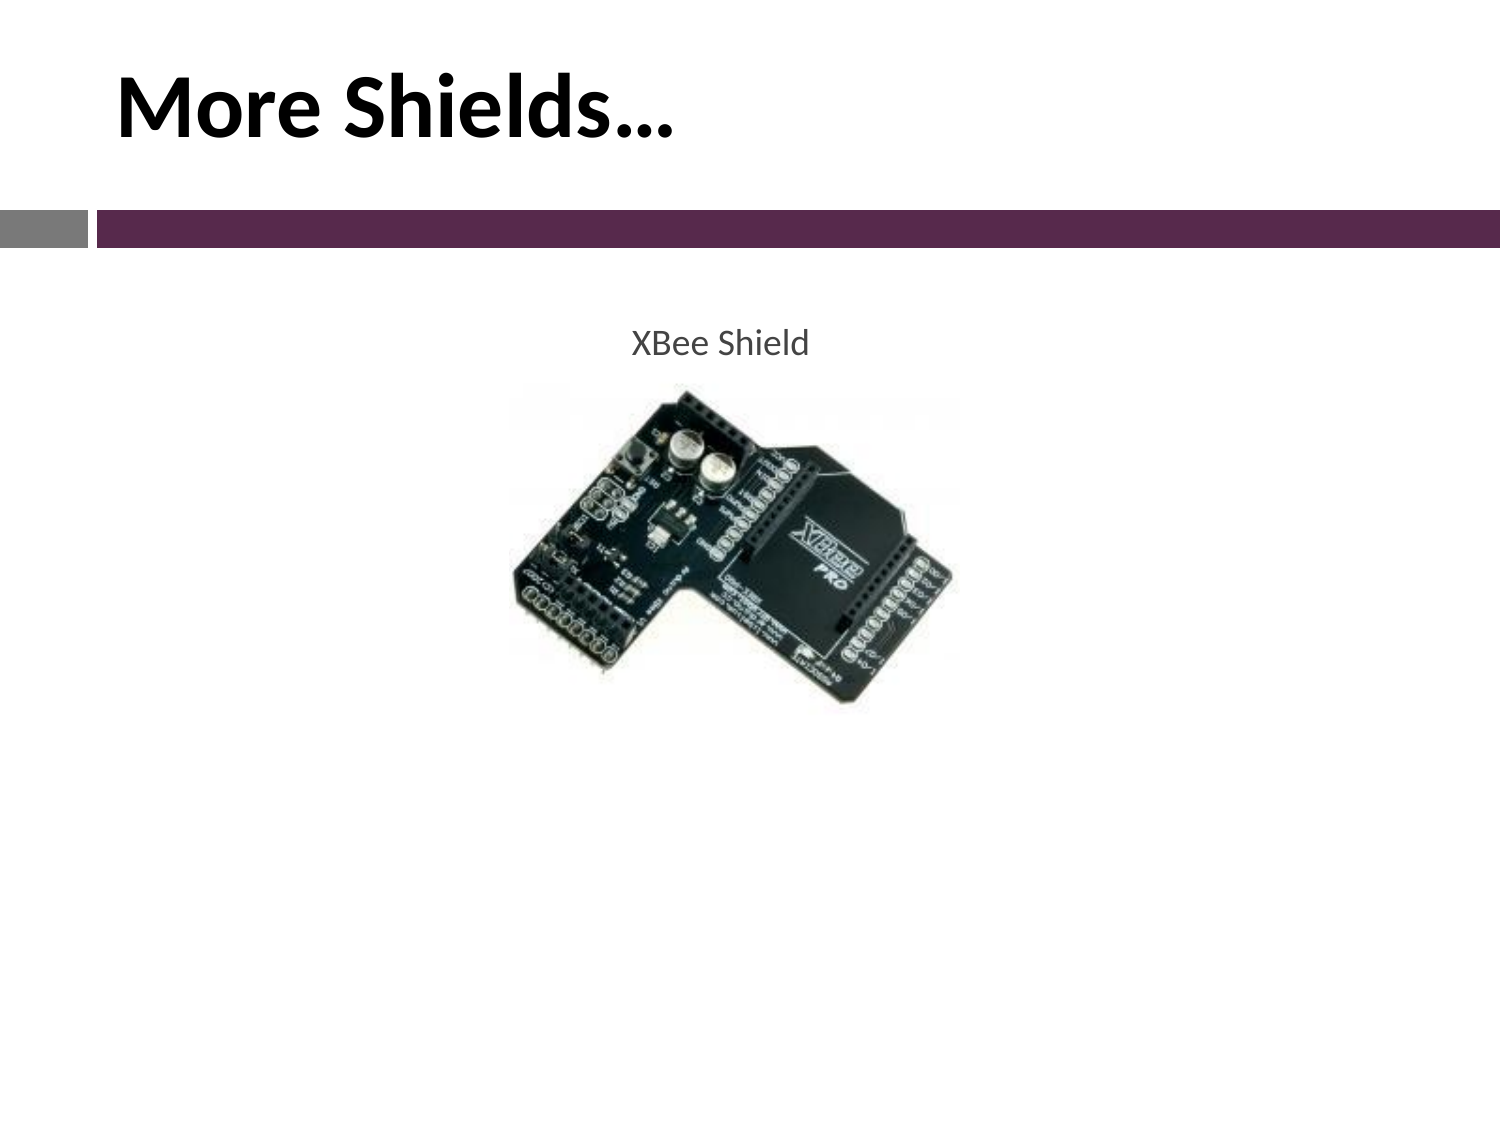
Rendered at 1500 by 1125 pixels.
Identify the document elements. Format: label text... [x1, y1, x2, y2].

title More Shields… [100, 19, 1438, 182]
picture [509, 324, 960, 774]
text_box XBee Shield [631, 321, 1015, 379]
